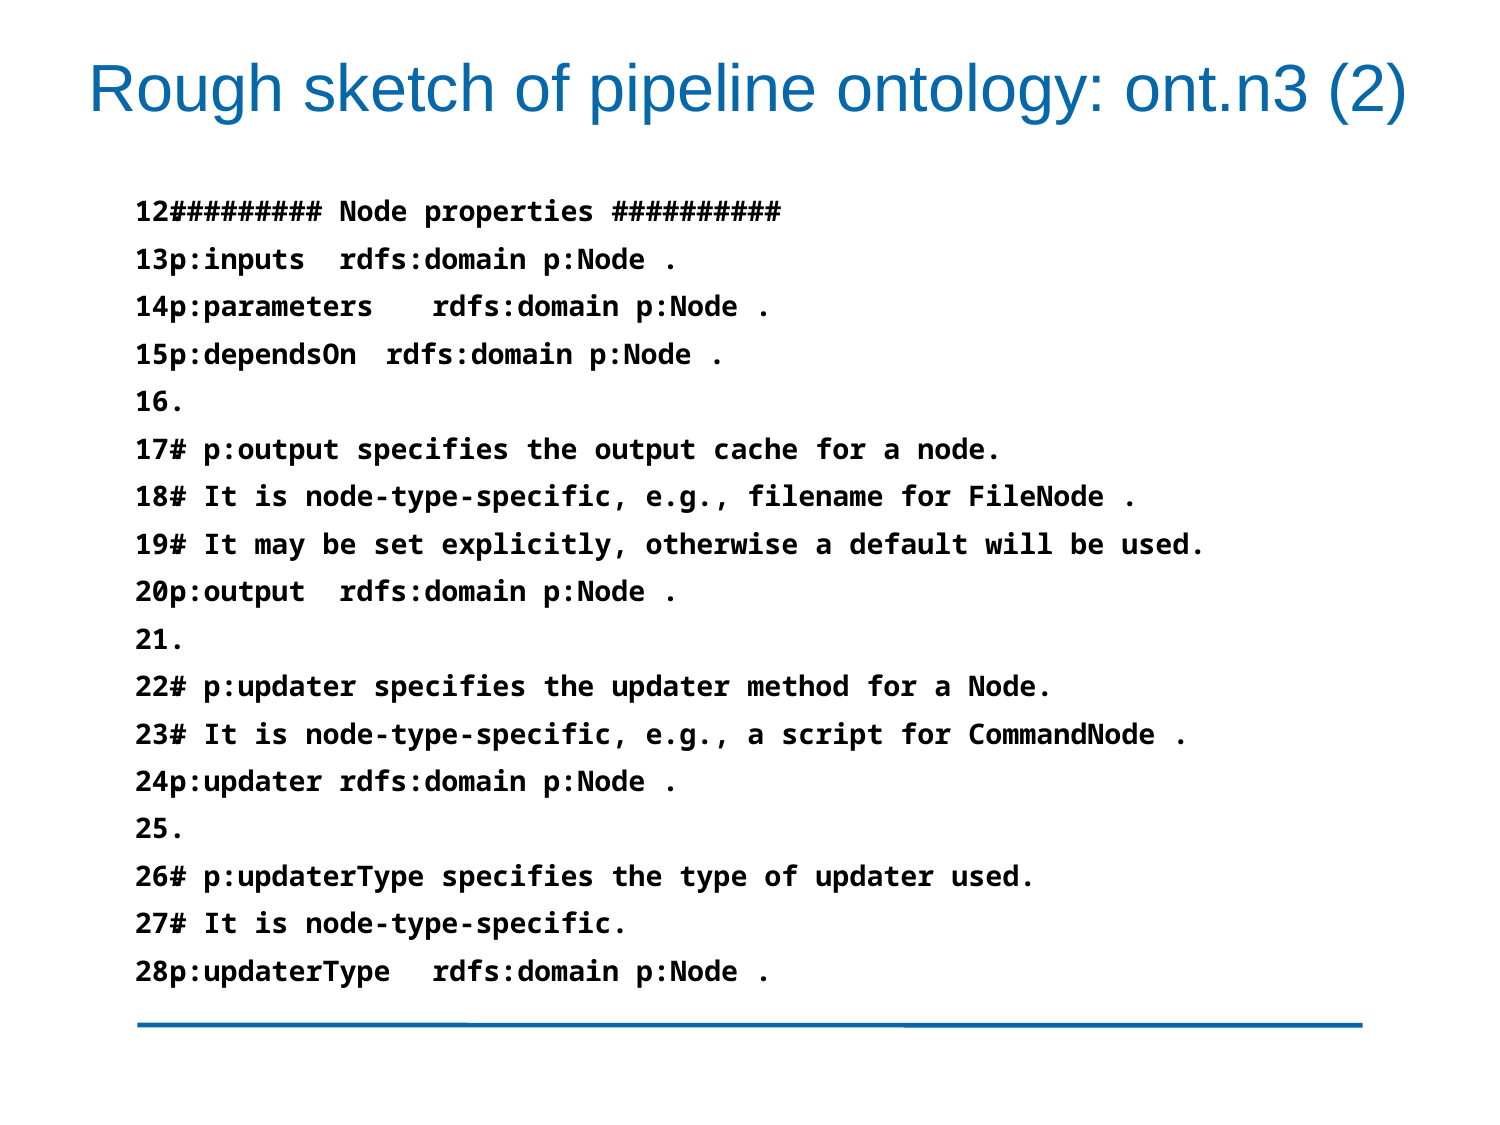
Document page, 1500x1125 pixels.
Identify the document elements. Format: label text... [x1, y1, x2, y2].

list ######### Node properties ########## p:inputs rdfs:domain p:Node . p:parameters rdfs:domain p:Node . p:dependsOn rdfs:domain p:Node . # p:output specifies the output cache for a node. # It is node-type-specific, e.g., filename for FileNode . # It may be set explicitly, otherwise a default will be used. p:output rdfs:domain p:Node . # p:updater specifies the updater method for a Node. # It is node-type-specific, e.g., a script for CommandNode . p:updater rdfs:domain p:Node . # p:updaterType specifies the type of updater used. # It is node-type-specific. p:updaterType rdfs:domain p:Node . [115, 179, 1387, 1005]
title Rough sketch of pipeline ontology: ont.n3 (2) [0, 6, 1500, 149]
